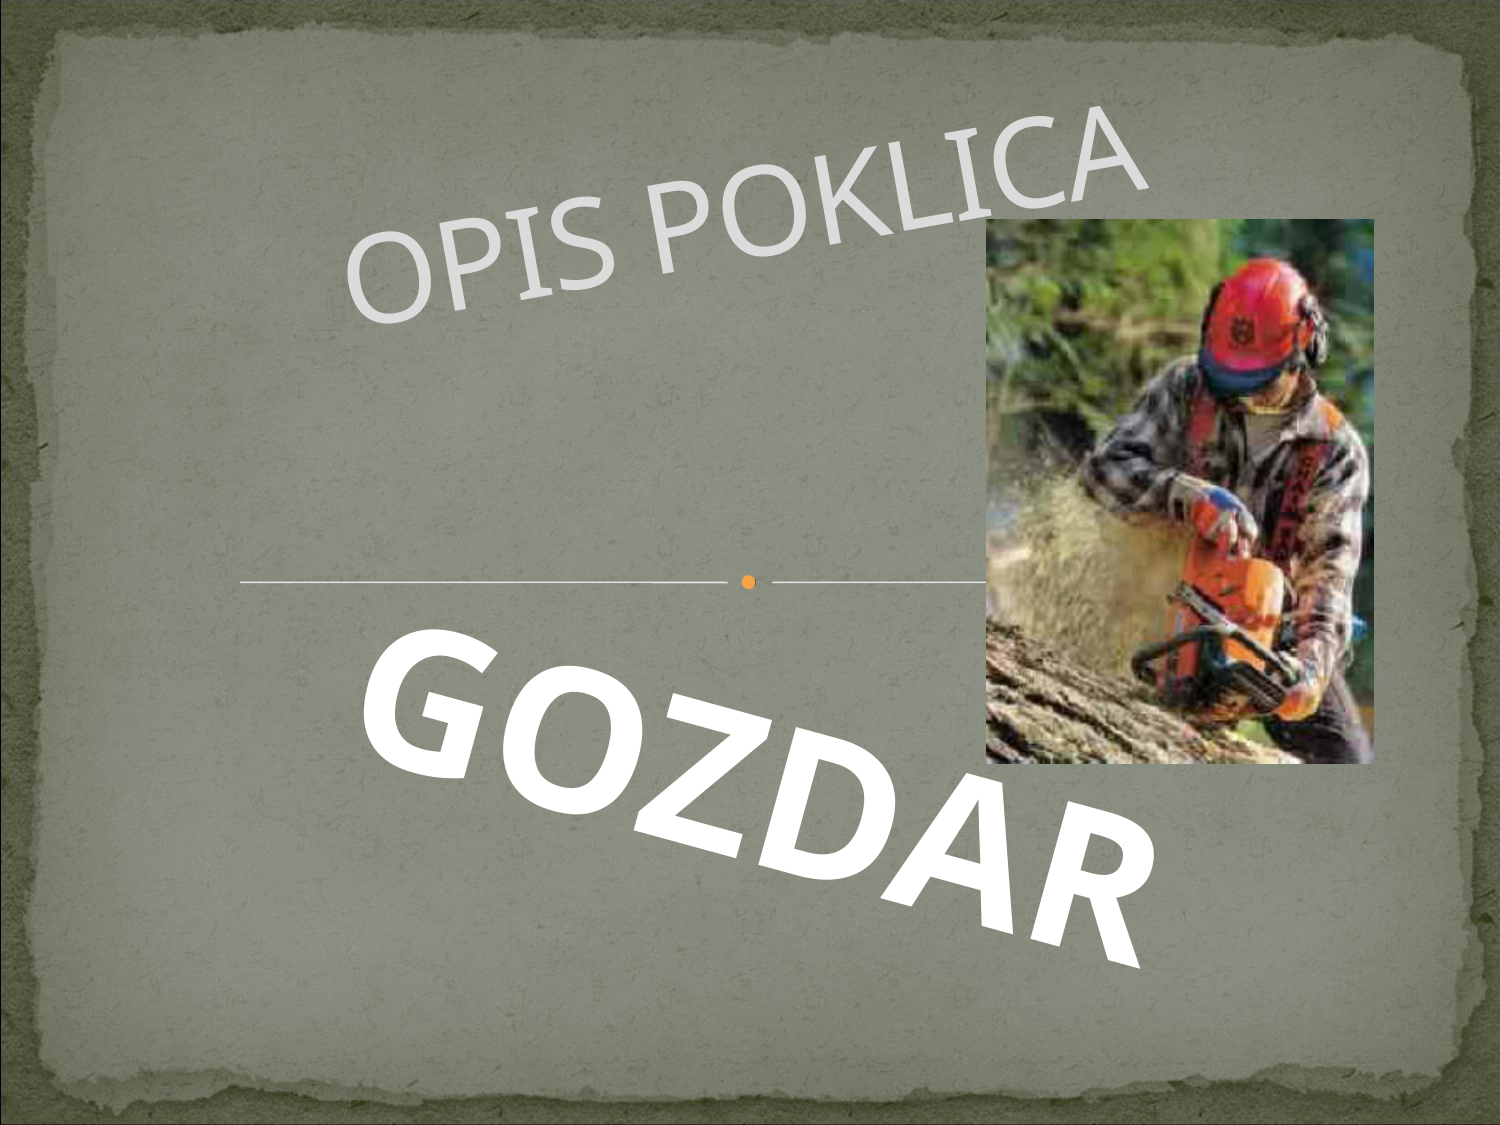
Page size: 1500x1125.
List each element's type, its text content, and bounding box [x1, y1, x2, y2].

subtitle GOZDAR [88, 479, 1452, 1022]
title OPIS POKLICA [74, 30, 1441, 409]
picture [0, 0, 1500, 1125]
